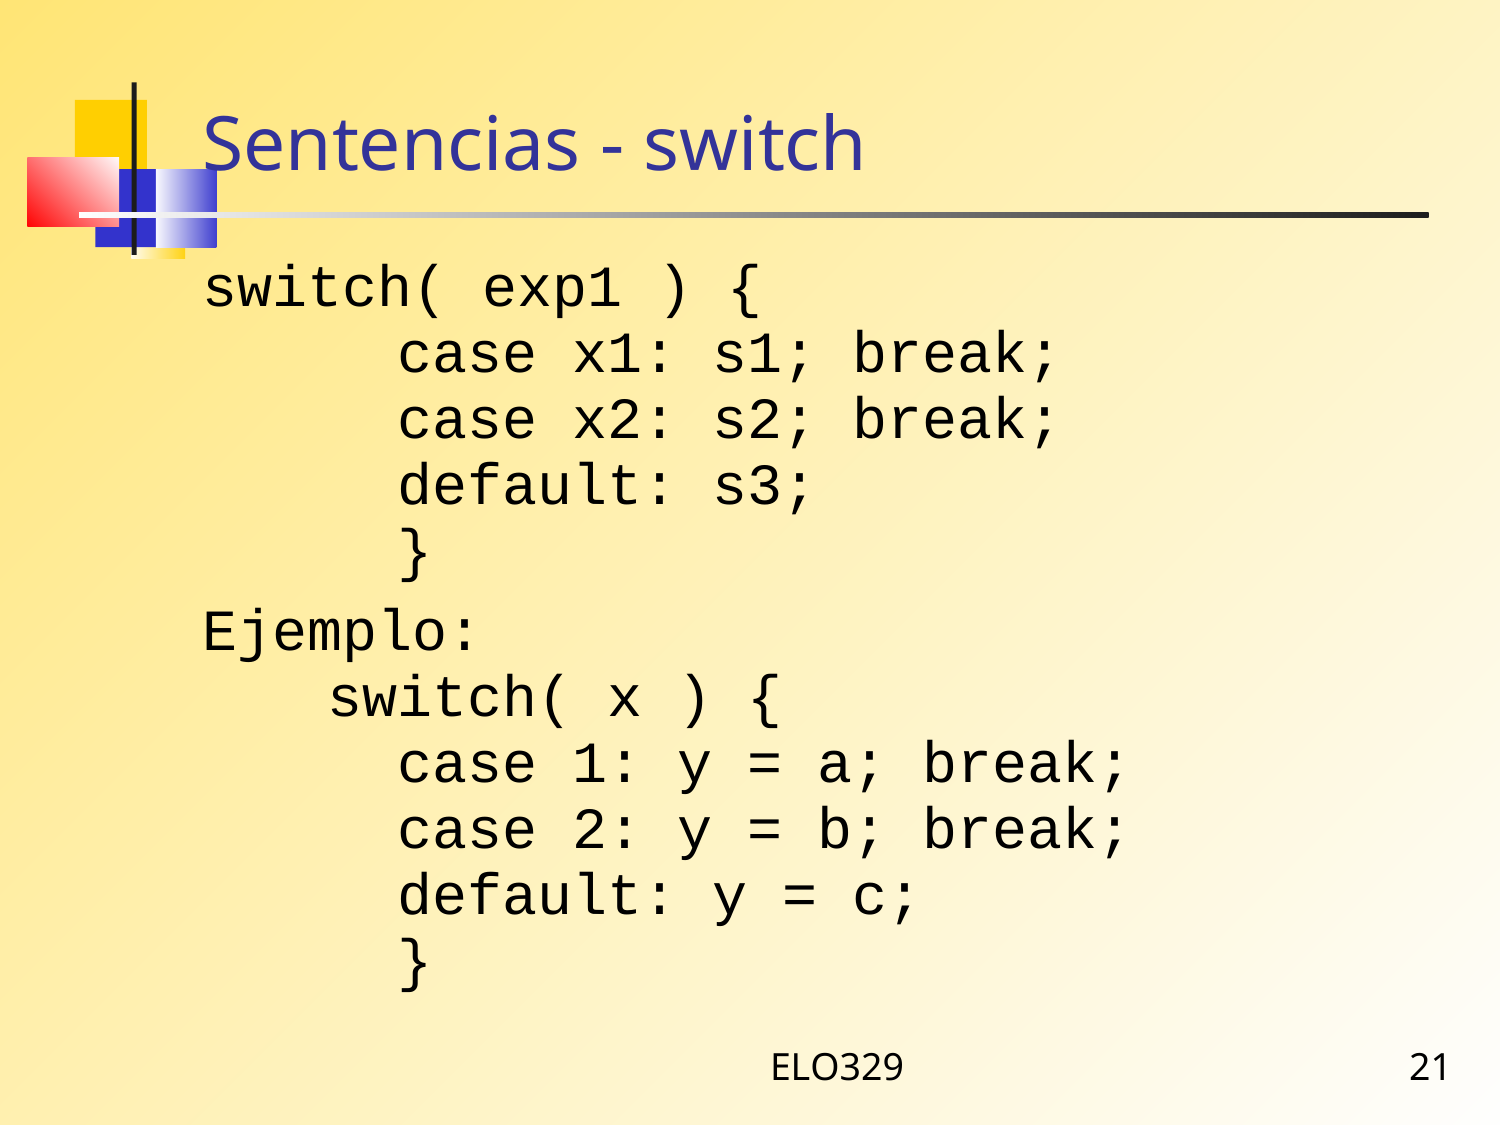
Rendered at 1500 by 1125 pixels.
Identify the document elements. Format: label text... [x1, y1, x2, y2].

title Sentencias - switch [187, 37, 1466, 201]
list switch( exp1 ) { case x1: s1; break; case x2: s2; break; default: s3; } Ejemplo: switch( x ) { case 1: y = a; break; case 2: y = b; break; default: y = c; } [187, 249, 1463, 1051]
